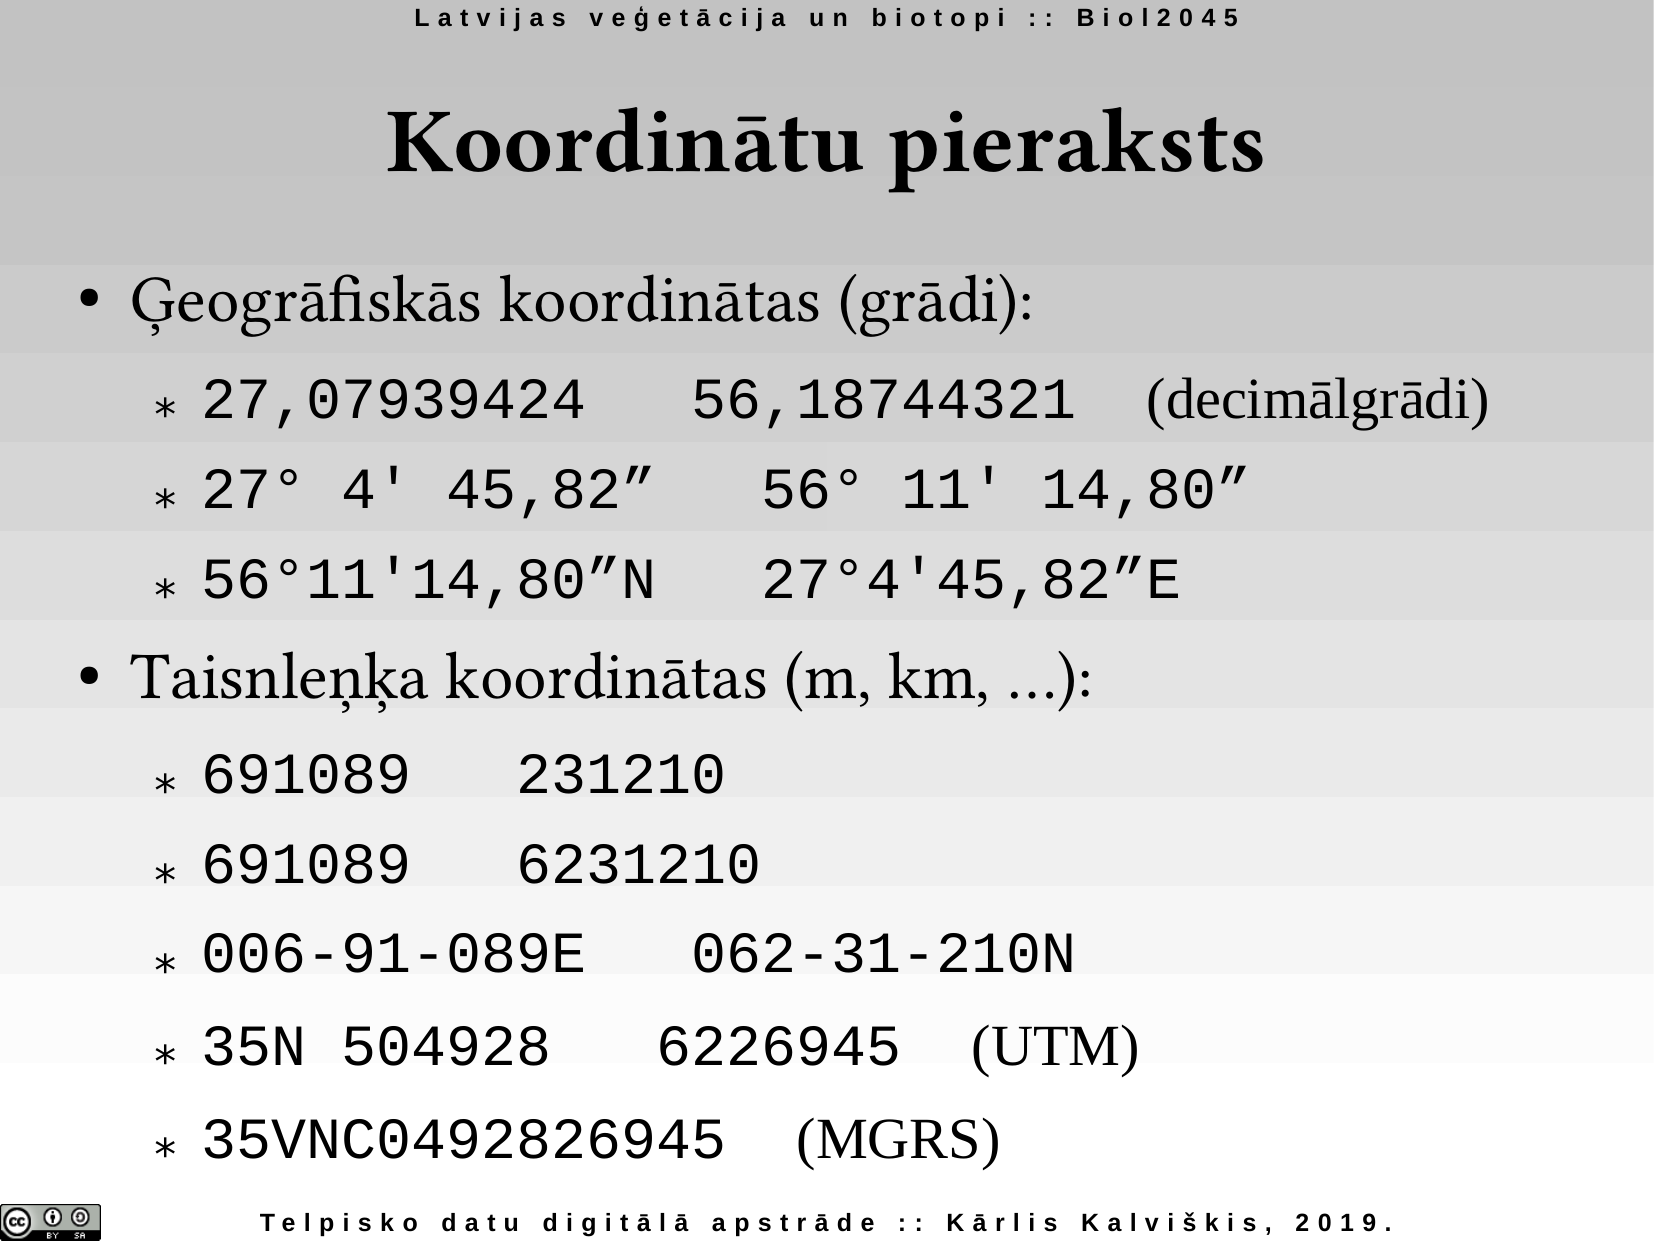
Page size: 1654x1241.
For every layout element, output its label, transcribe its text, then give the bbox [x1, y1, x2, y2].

list Ģeogrāfiskās koordinātas (grādi): 27,07939424 56,18744321 (decimālgrādi) 27° 4' 45,82” 56° 11' 14,80” 56°11'14,80”N 27°4'45,82”E Taisnleņķa koordinātas (m, km, ...): 691089 231210 691089 6231210 006-91-089E 062-31-210N 35N 504928 6226945 (UTM) 35VNC0492826945 (MGRS) [59, 261, 1596, 1175]
title Koordinātu pieraksts [59, 37, 1596, 246]
picture [0, 0, 1654, 1241]
